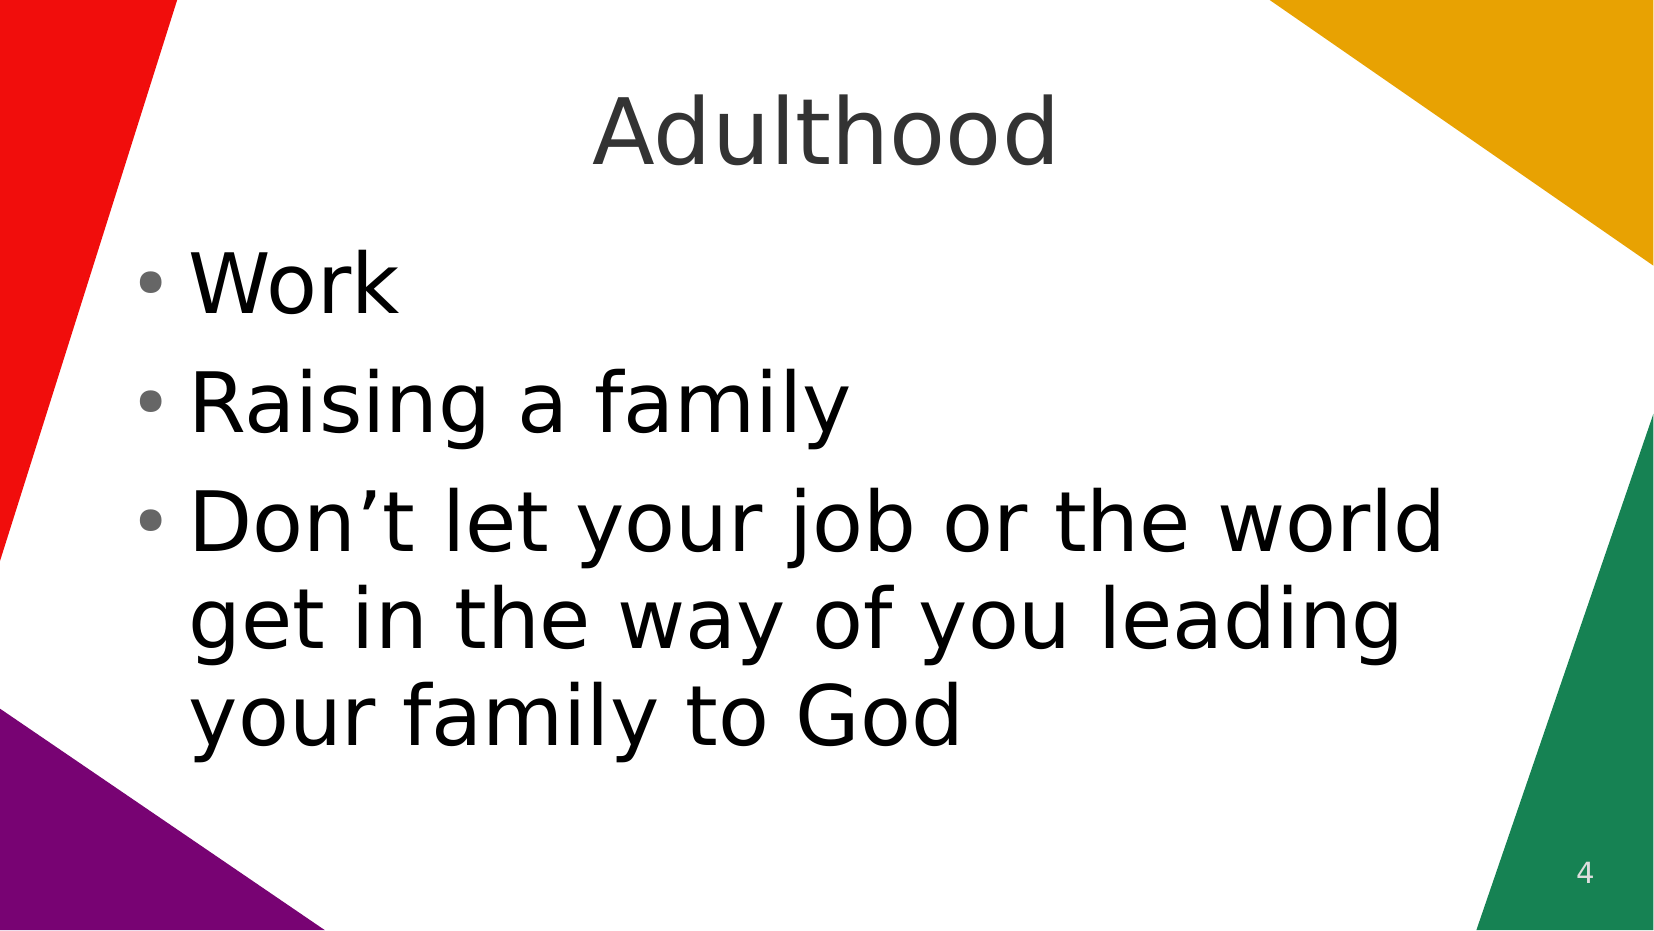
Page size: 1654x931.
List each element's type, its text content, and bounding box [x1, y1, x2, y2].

list Work Raising a family Don’t let your job or the world get in the way of you leading your family to God [118, 236, 1536, 827]
title Adulthood [118, 59, 1536, 207]
